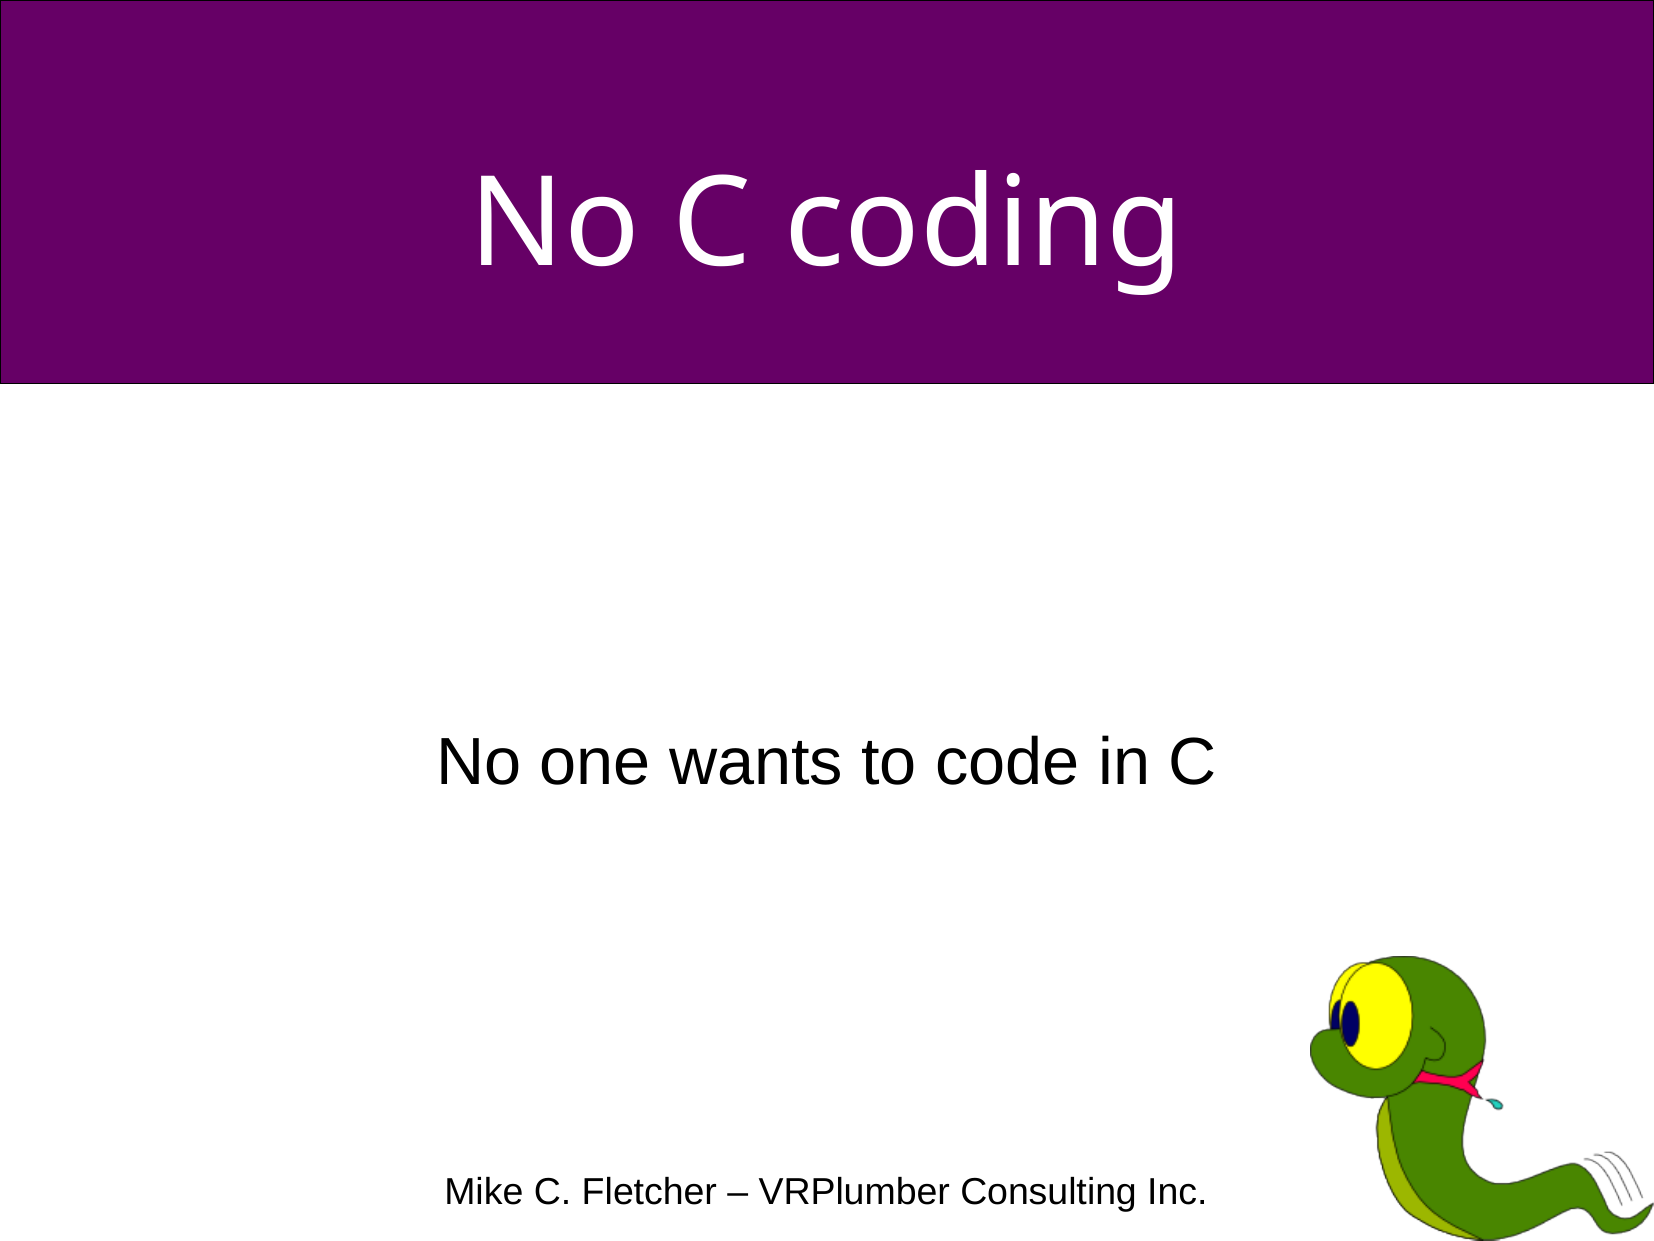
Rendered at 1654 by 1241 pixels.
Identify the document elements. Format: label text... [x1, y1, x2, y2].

picture [1310, 956, 1654, 1241]
subtitle No one wants to code in C [82, 420, 1571, 1102]
title No C coding [82, 56, 1571, 377]
